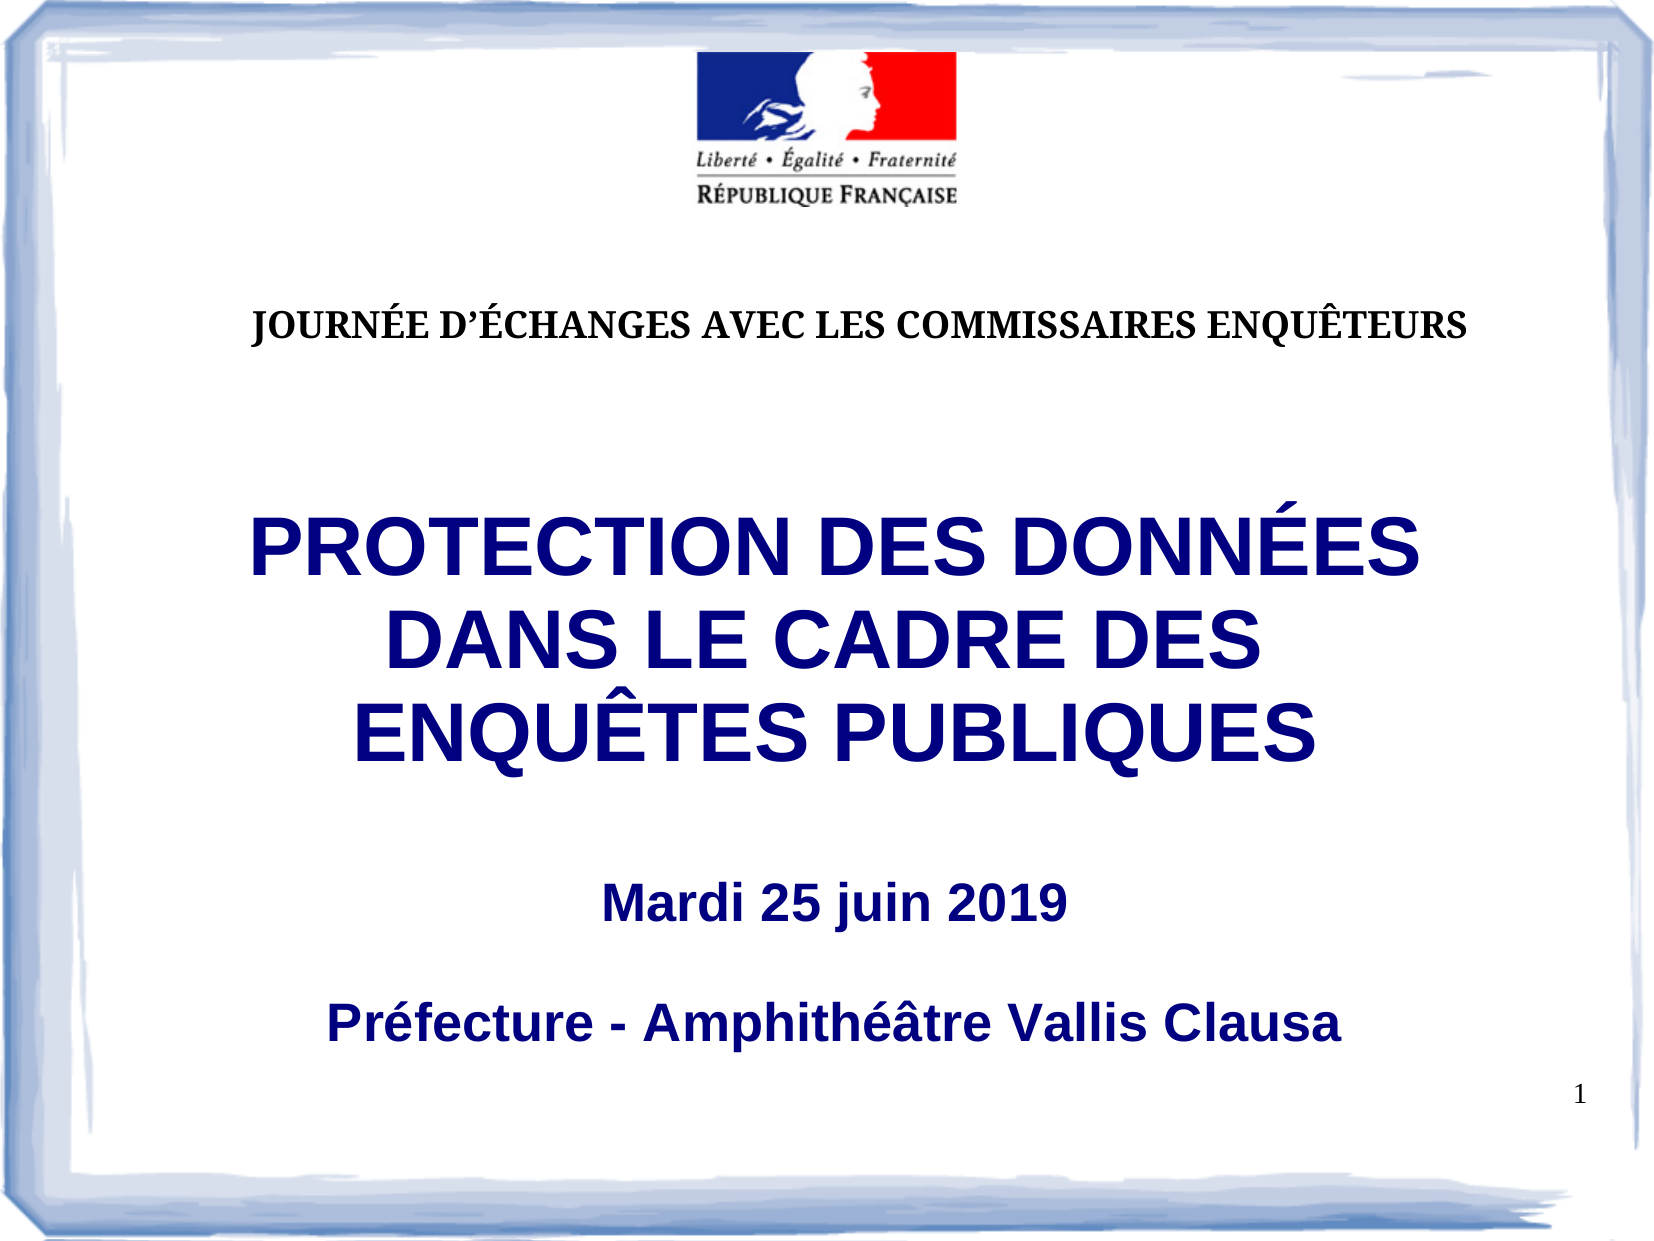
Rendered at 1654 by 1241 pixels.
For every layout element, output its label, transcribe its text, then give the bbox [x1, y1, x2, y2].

text_box JOURNÉE D’ÉCHANGES AVEC LES COMMISSAIRES ENQUÊTEURS [237, 295, 1484, 412]
picture [0, 0, 1654, 1241]
